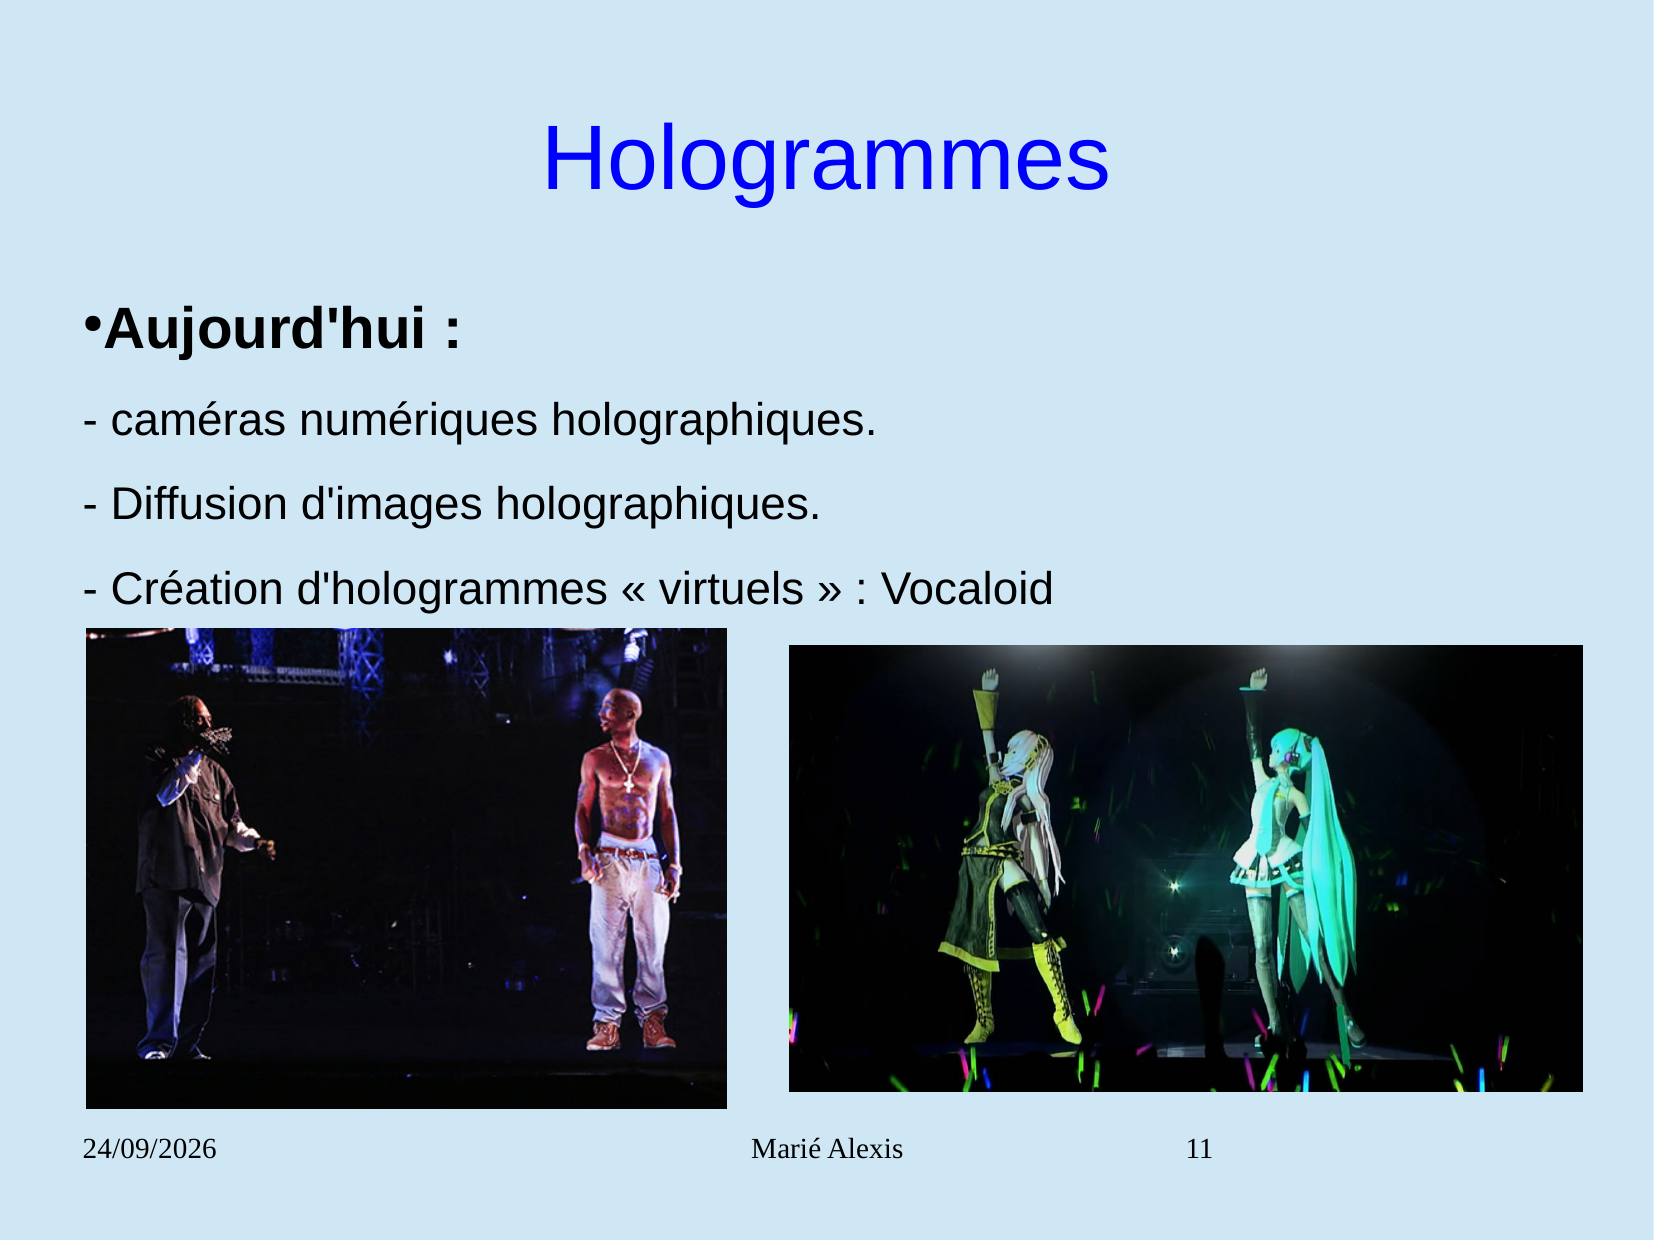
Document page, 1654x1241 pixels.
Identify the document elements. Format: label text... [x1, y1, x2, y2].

list Aujourd'hui : - caméras numériques holographiques. - Diffusion d'images holographiques. - Création d'hologrammes « virtuels » : Vocaloid [82, 290, 1571, 1109]
picture [86, 628, 727, 1109]
text_box Marié Alexis [565, 1129, 1090, 1216]
text_box [1185, 1129, 1571, 1216]
picture [789, 645, 1583, 1092]
title Hologrammes [82, 49, 1571, 257]
text_box [82, 1129, 468, 1216]
